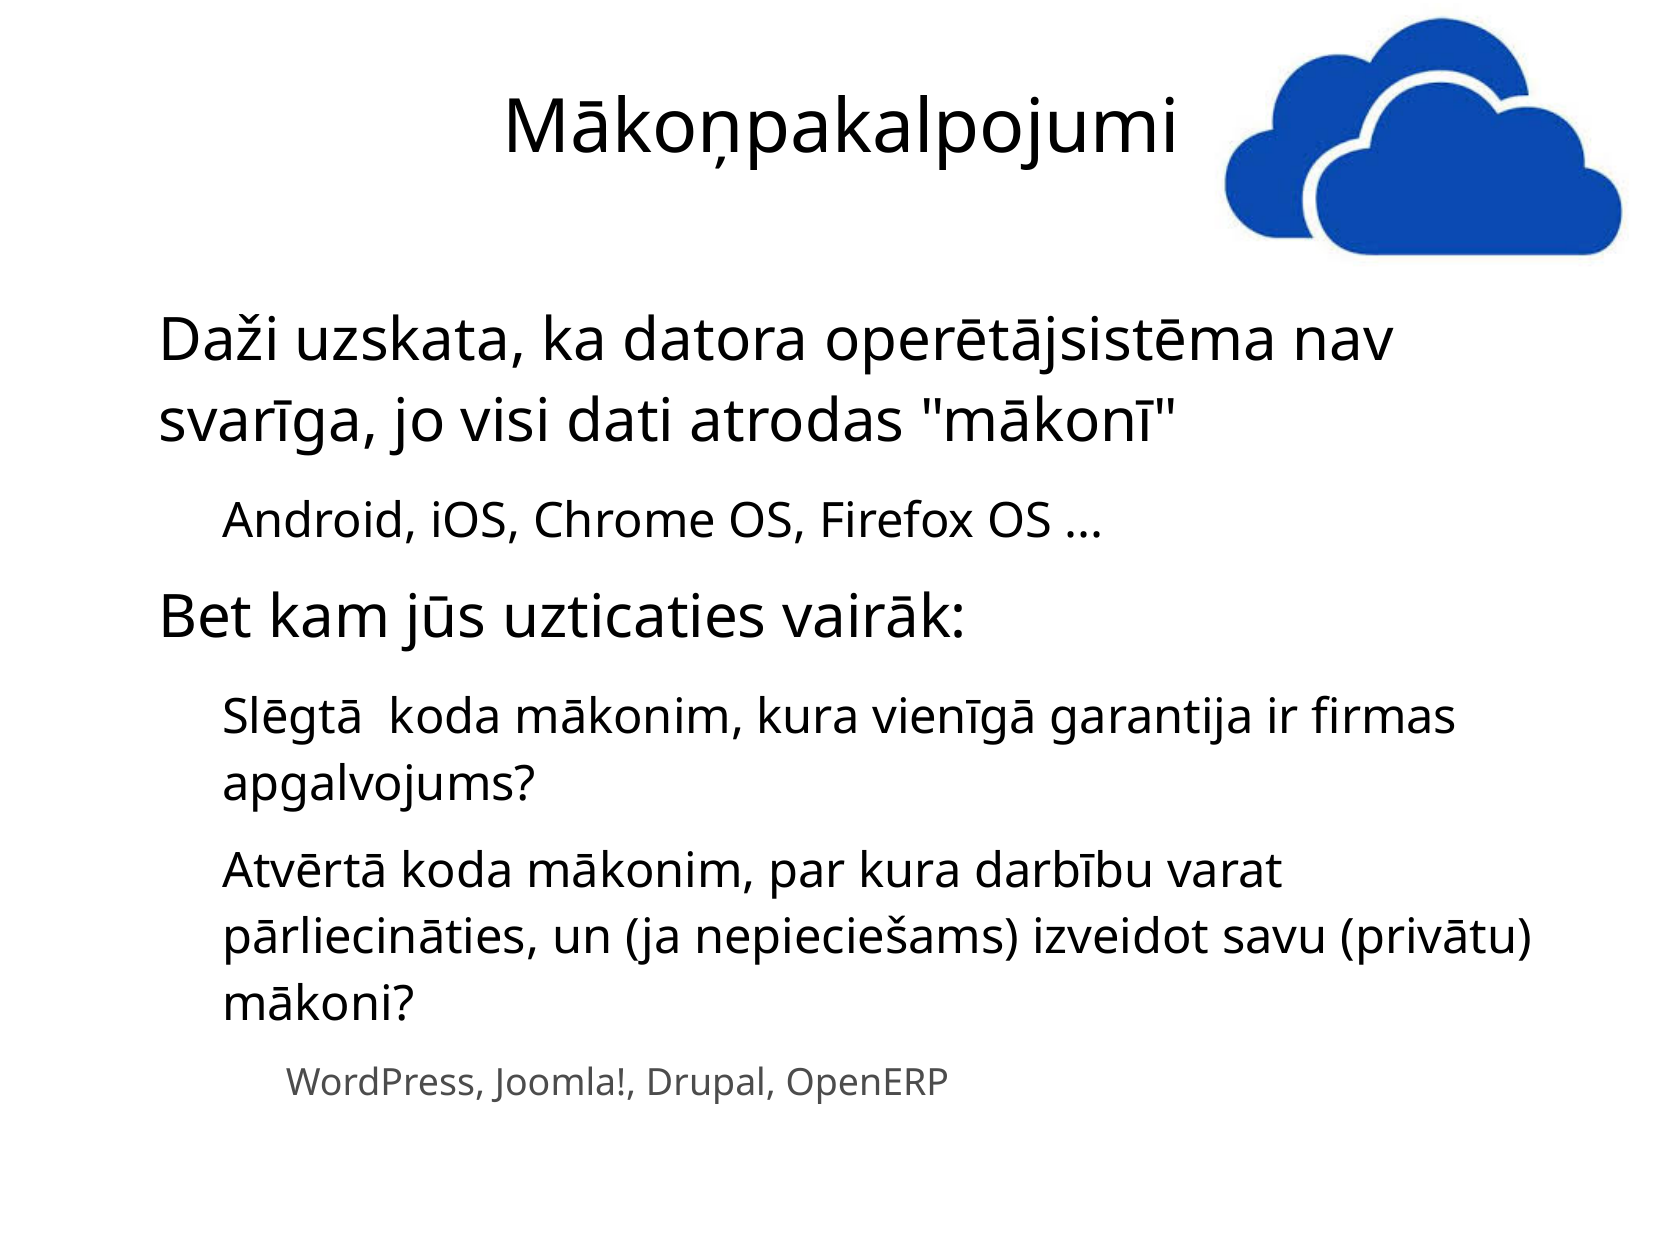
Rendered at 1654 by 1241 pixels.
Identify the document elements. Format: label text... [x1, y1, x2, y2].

list Daži uzskata, ka datora operētājsistēma nav svarīga, jo visi dati atrodas "mākonī" Android, iOS, Chrome OS, Firefox OS ... Bet kam jūs uzticaties vairāk: Slēgtā koda mākonim, kura vienīgā garantija ir firmas apgalvojums? Atvērtā koda mākonim, par kura darbību varat pārliecināties, un (ja nepieciešams) izveidot savu (privātu) mākoni? WordPress, Joomla!, Drupal, OpenERP [94, 295, 1583, 1115]
title Mākoņpakalpojumi [159, 64, 1524, 181]
picture [1203, 3, 1651, 279]
